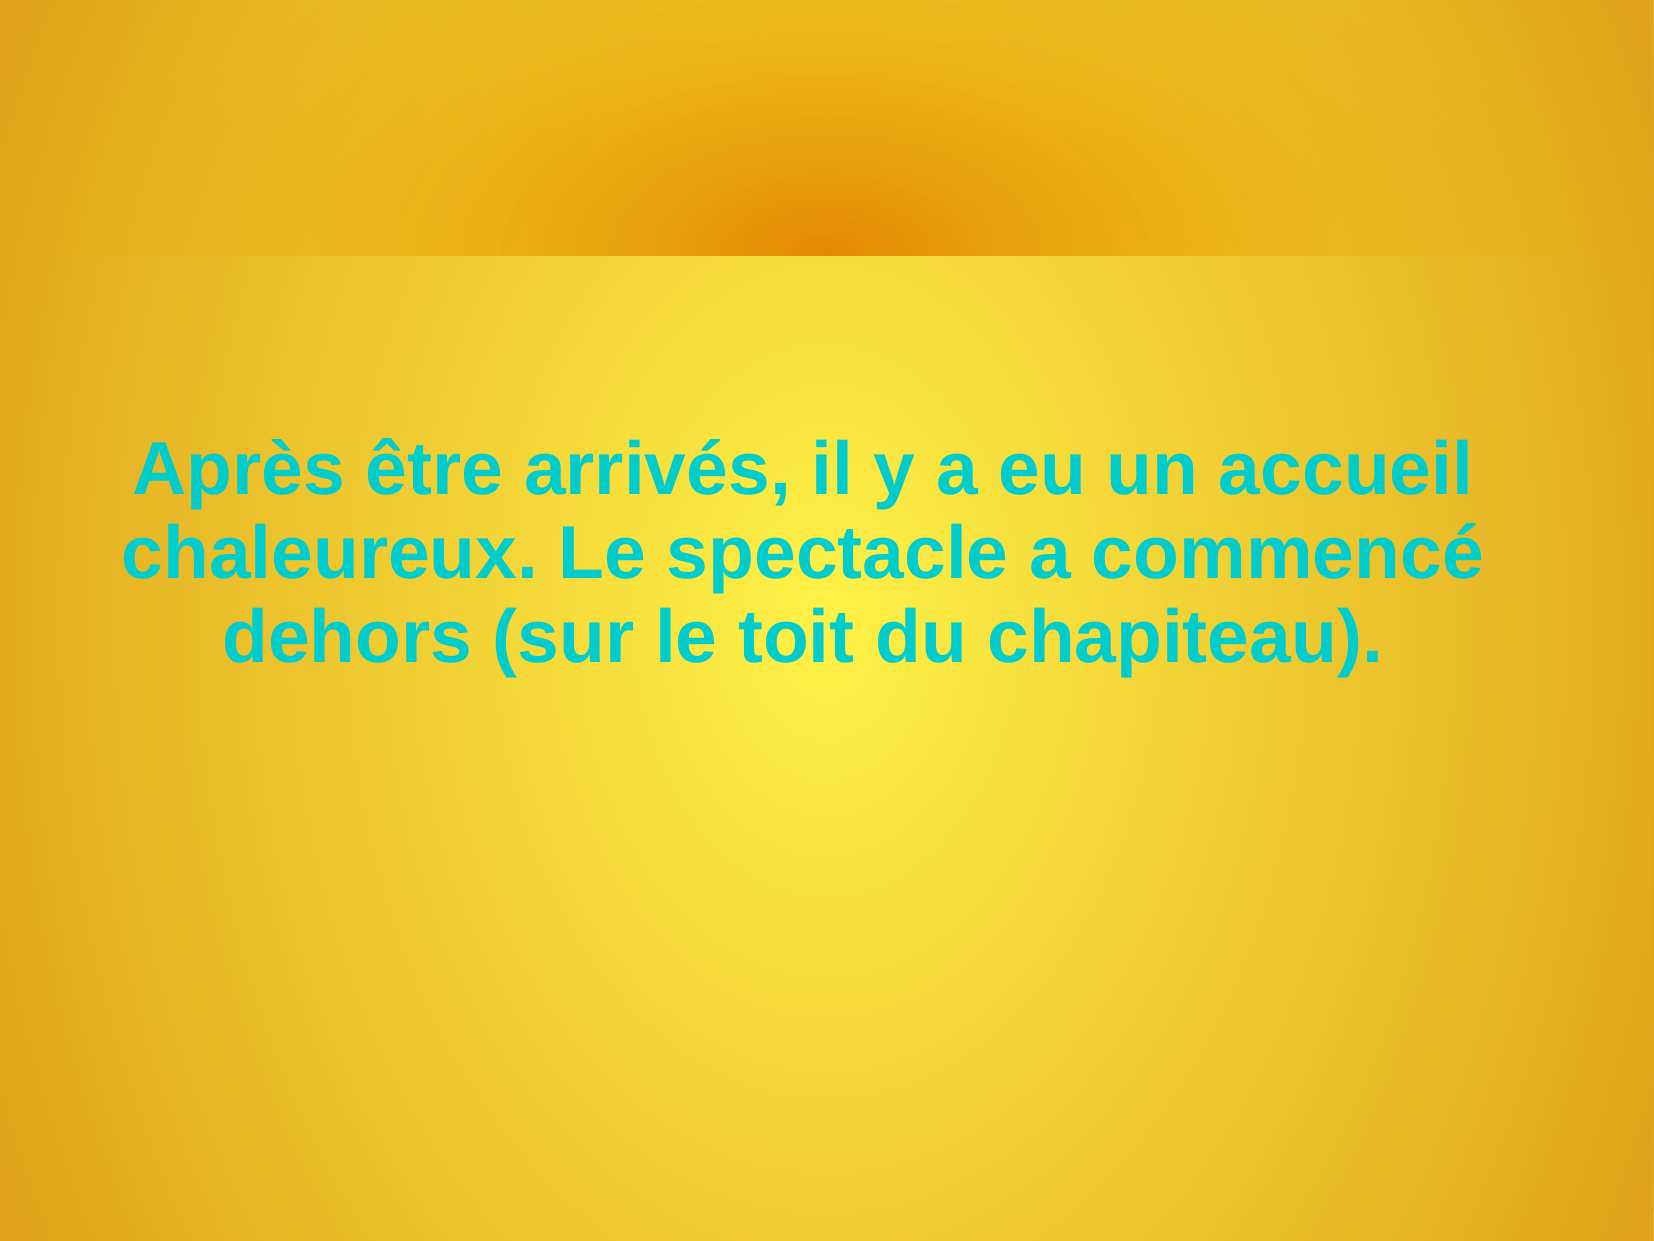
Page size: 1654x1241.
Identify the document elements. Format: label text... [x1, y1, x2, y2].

title Après être arrivés, il y a eu un accueil chaleureux. Le spectacle a commencé dehors (sur le toit du chapiteau). [59, 426, 1548, 679]
